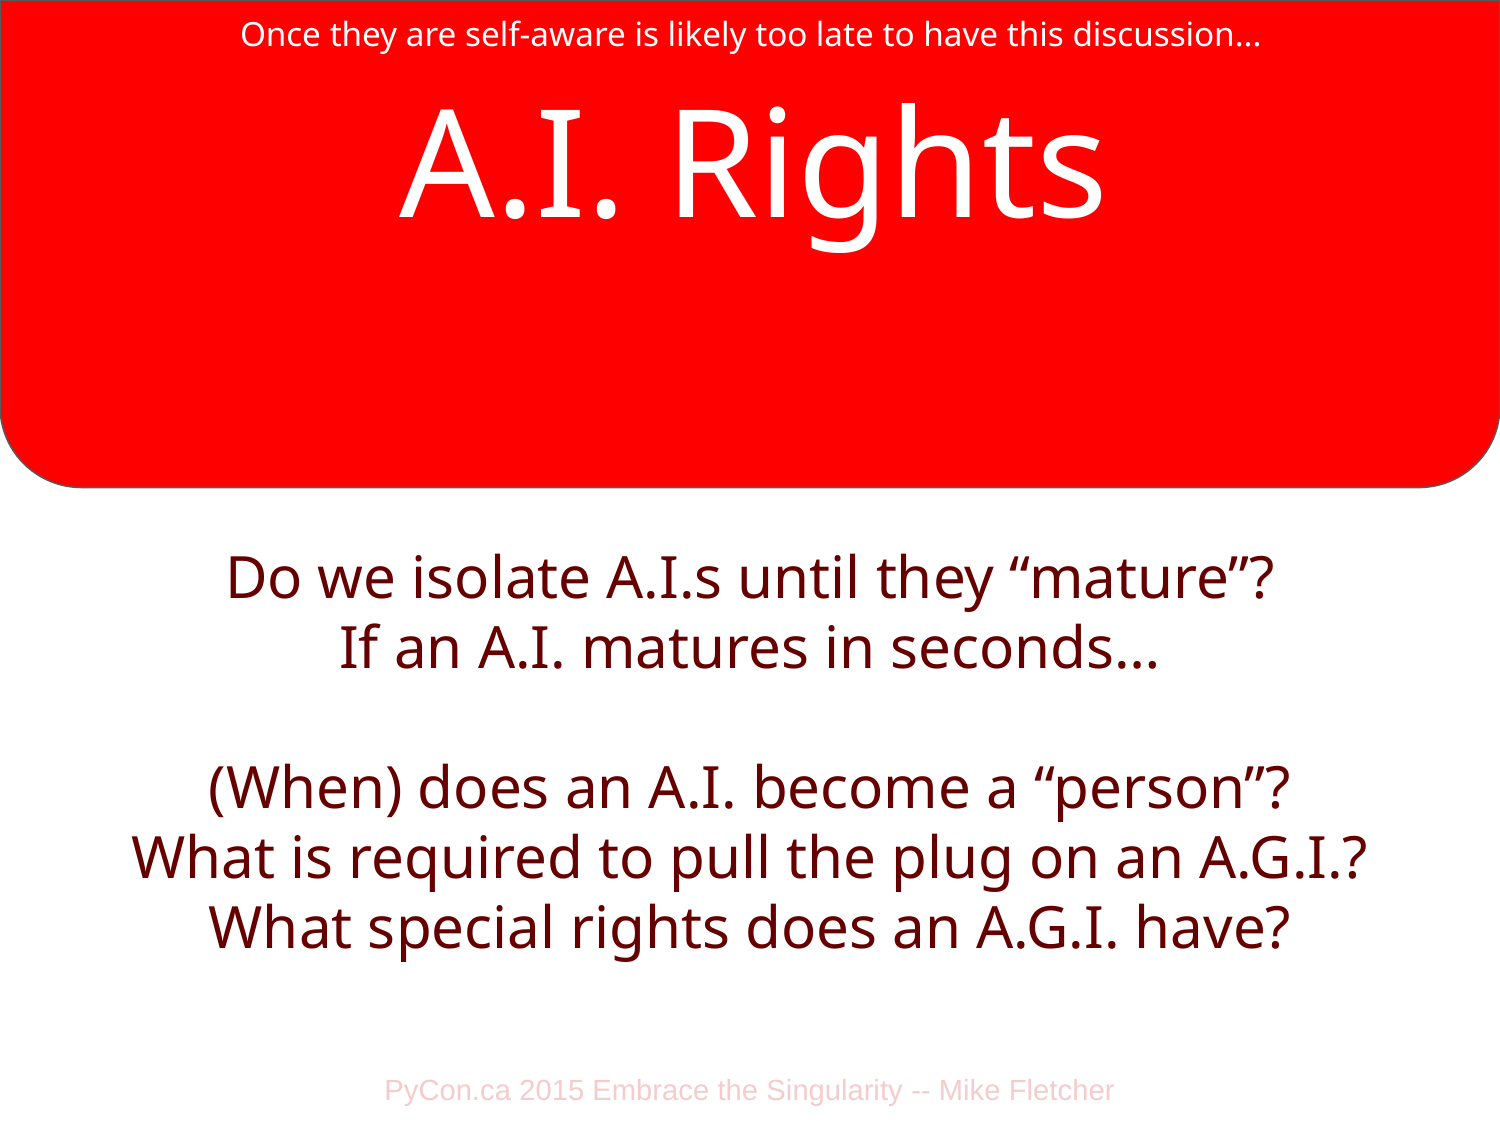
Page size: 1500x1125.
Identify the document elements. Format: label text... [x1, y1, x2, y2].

subtitle Once they are self-aware is likely too late to have this discussion... [1, 0, 1500, 65]
title A.I. Rights [28, 65, 1480, 488]
subtitle Do we isolate A.I.s until they “mature”? If an A.I. matures in seconds… (When) does an A.I. become a “person”? What is required to pull the plug on an A.G.I.? What special rights does an A.G.I. have? [0, 525, 1500, 1107]
